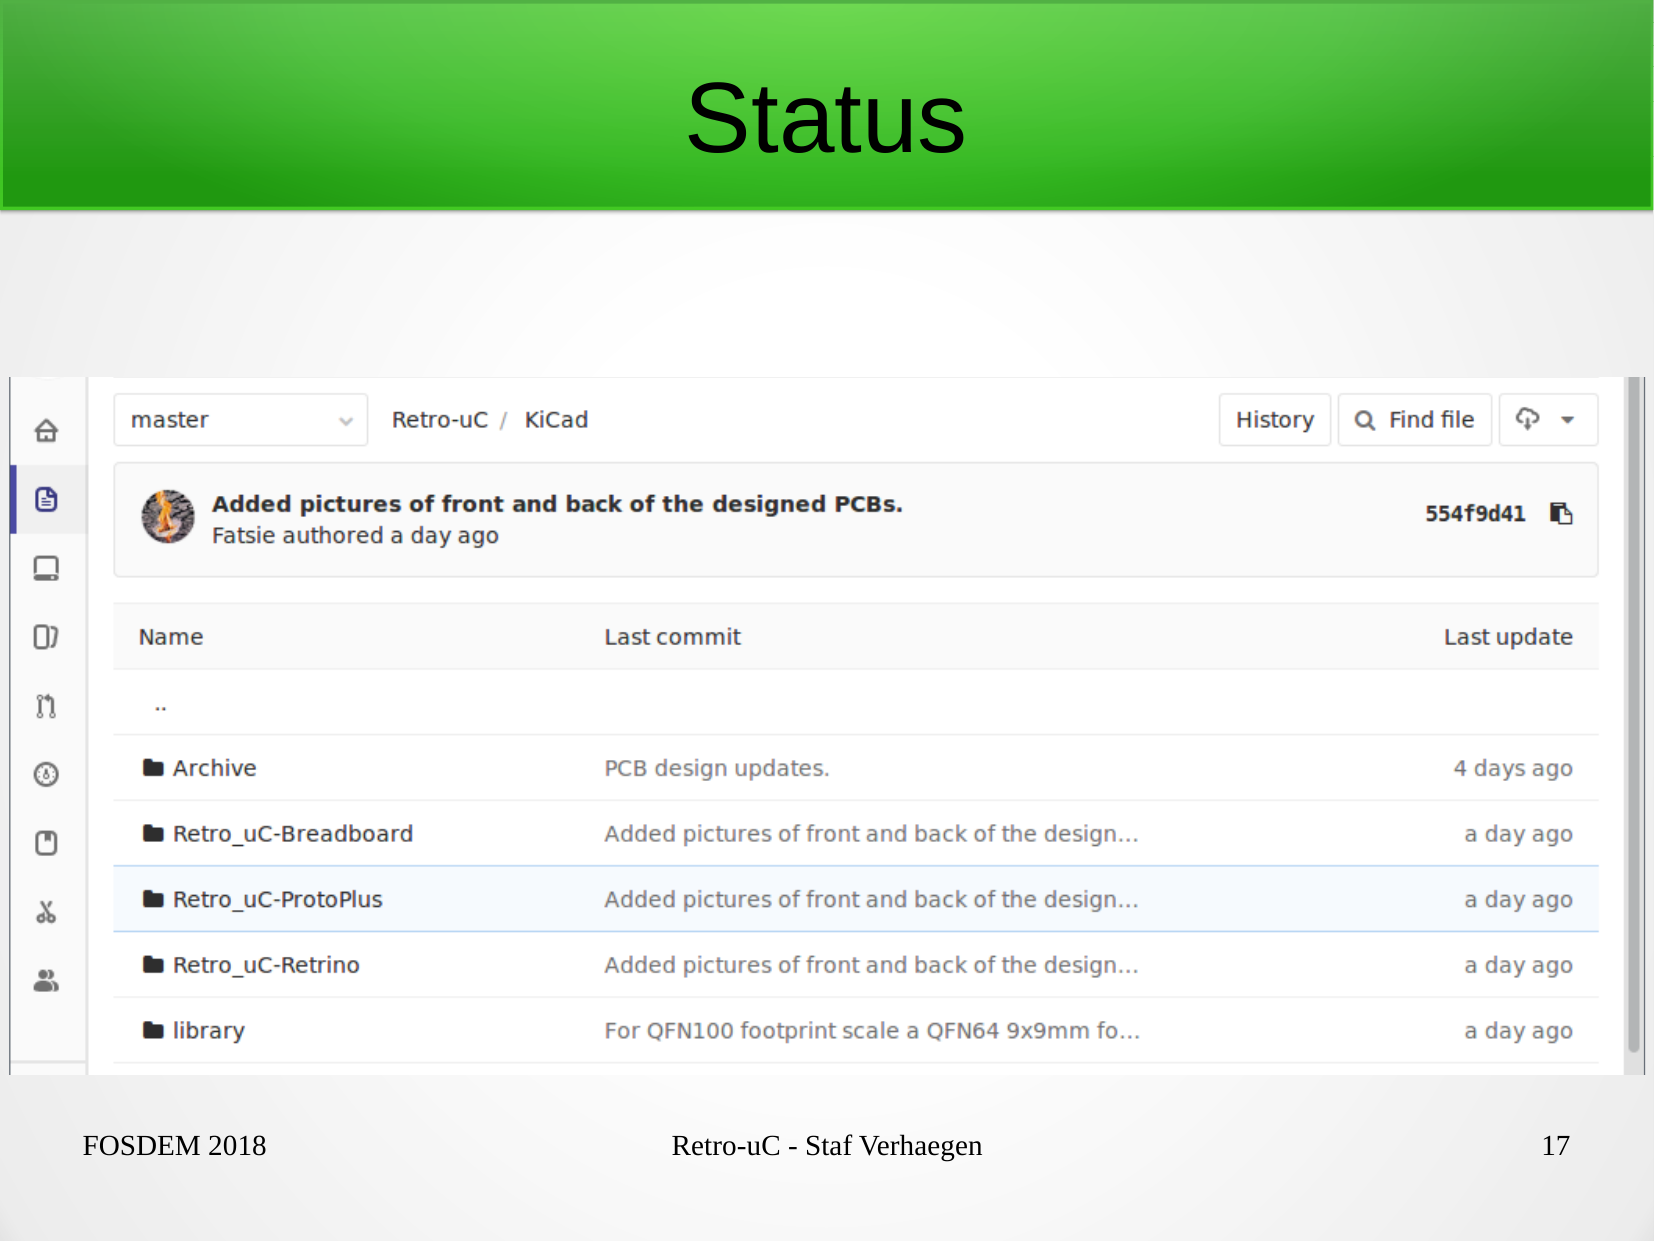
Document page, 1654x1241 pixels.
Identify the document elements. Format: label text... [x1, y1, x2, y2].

title Status [82, 47, 1571, 189]
picture [9, 377, 1646, 1075]
